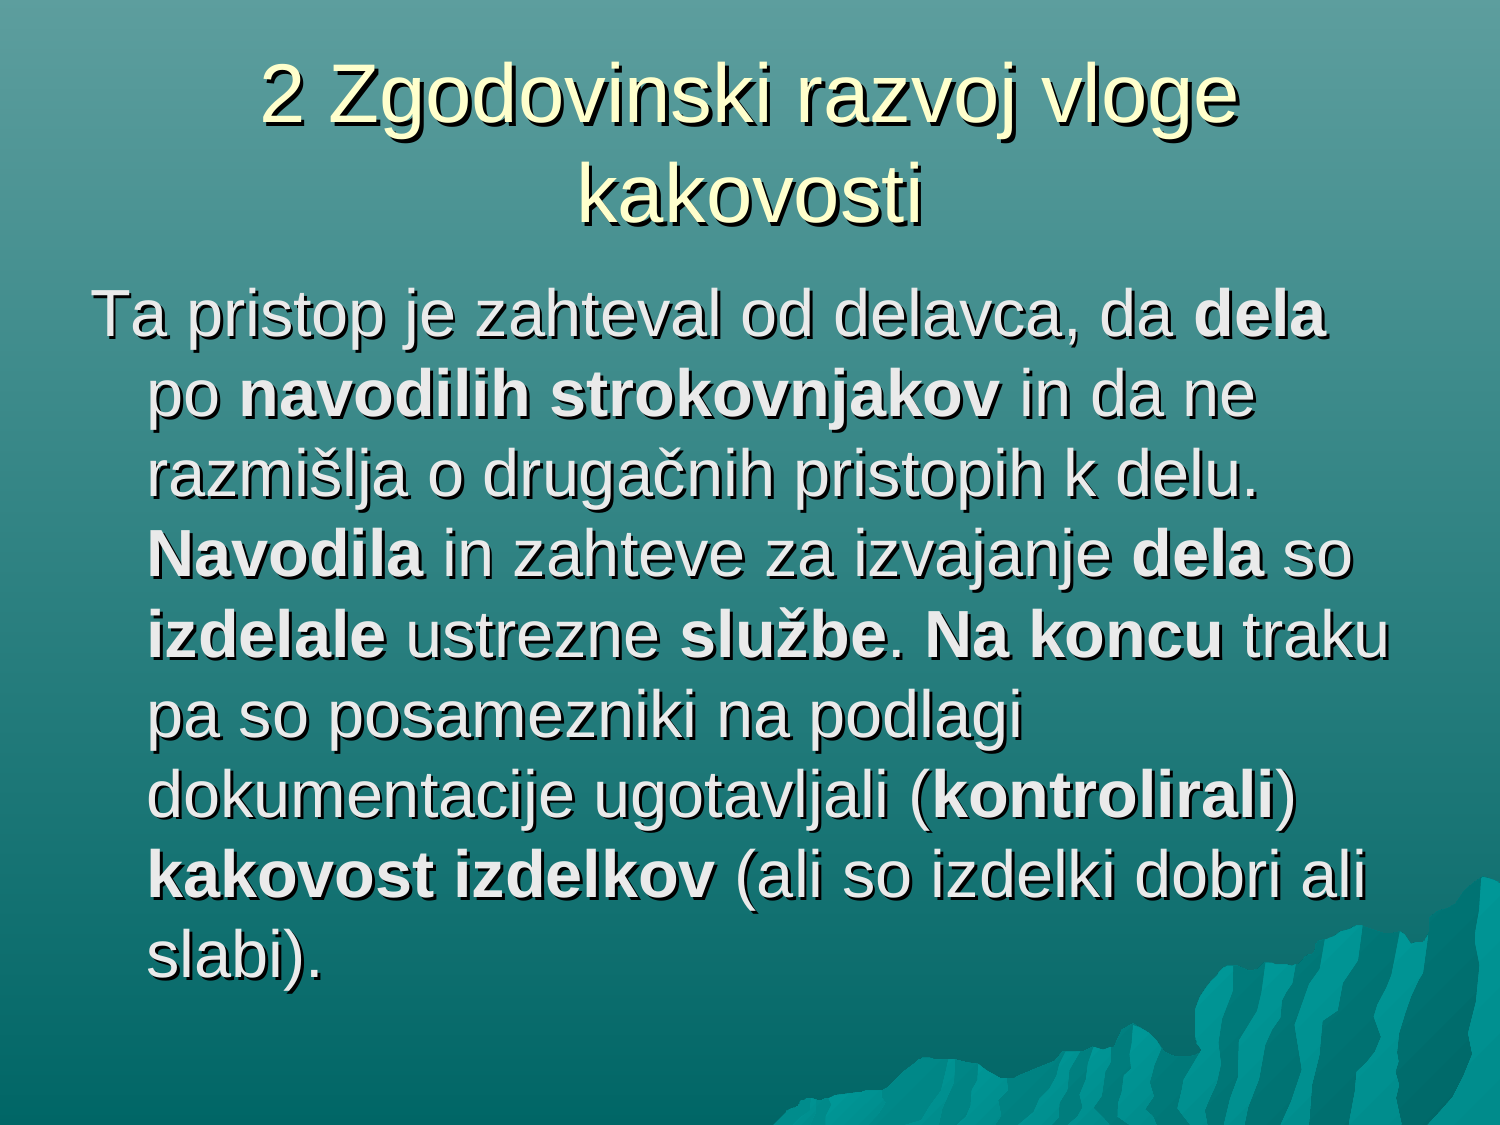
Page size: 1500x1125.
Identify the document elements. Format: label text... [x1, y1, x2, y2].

list Ta pristop je zahteval od delavca, da dela po navodilih strokovnjakov in da ne razmišlja o drugačnih pristopih k delu. Navodila in zahteve za izvajanje dela so izdelale ustrezne službe. Na koncu traku pa so posamezniki na podlagi dokumentacije ugotavljali (kontrolirali) kakovost izdelkov (ali so izdelki dobri ali slabi). [75, 262, 1426, 1006]
title 2 Zgodovinski razvoj vloge kakovosti [75, 31, 1426, 247]
